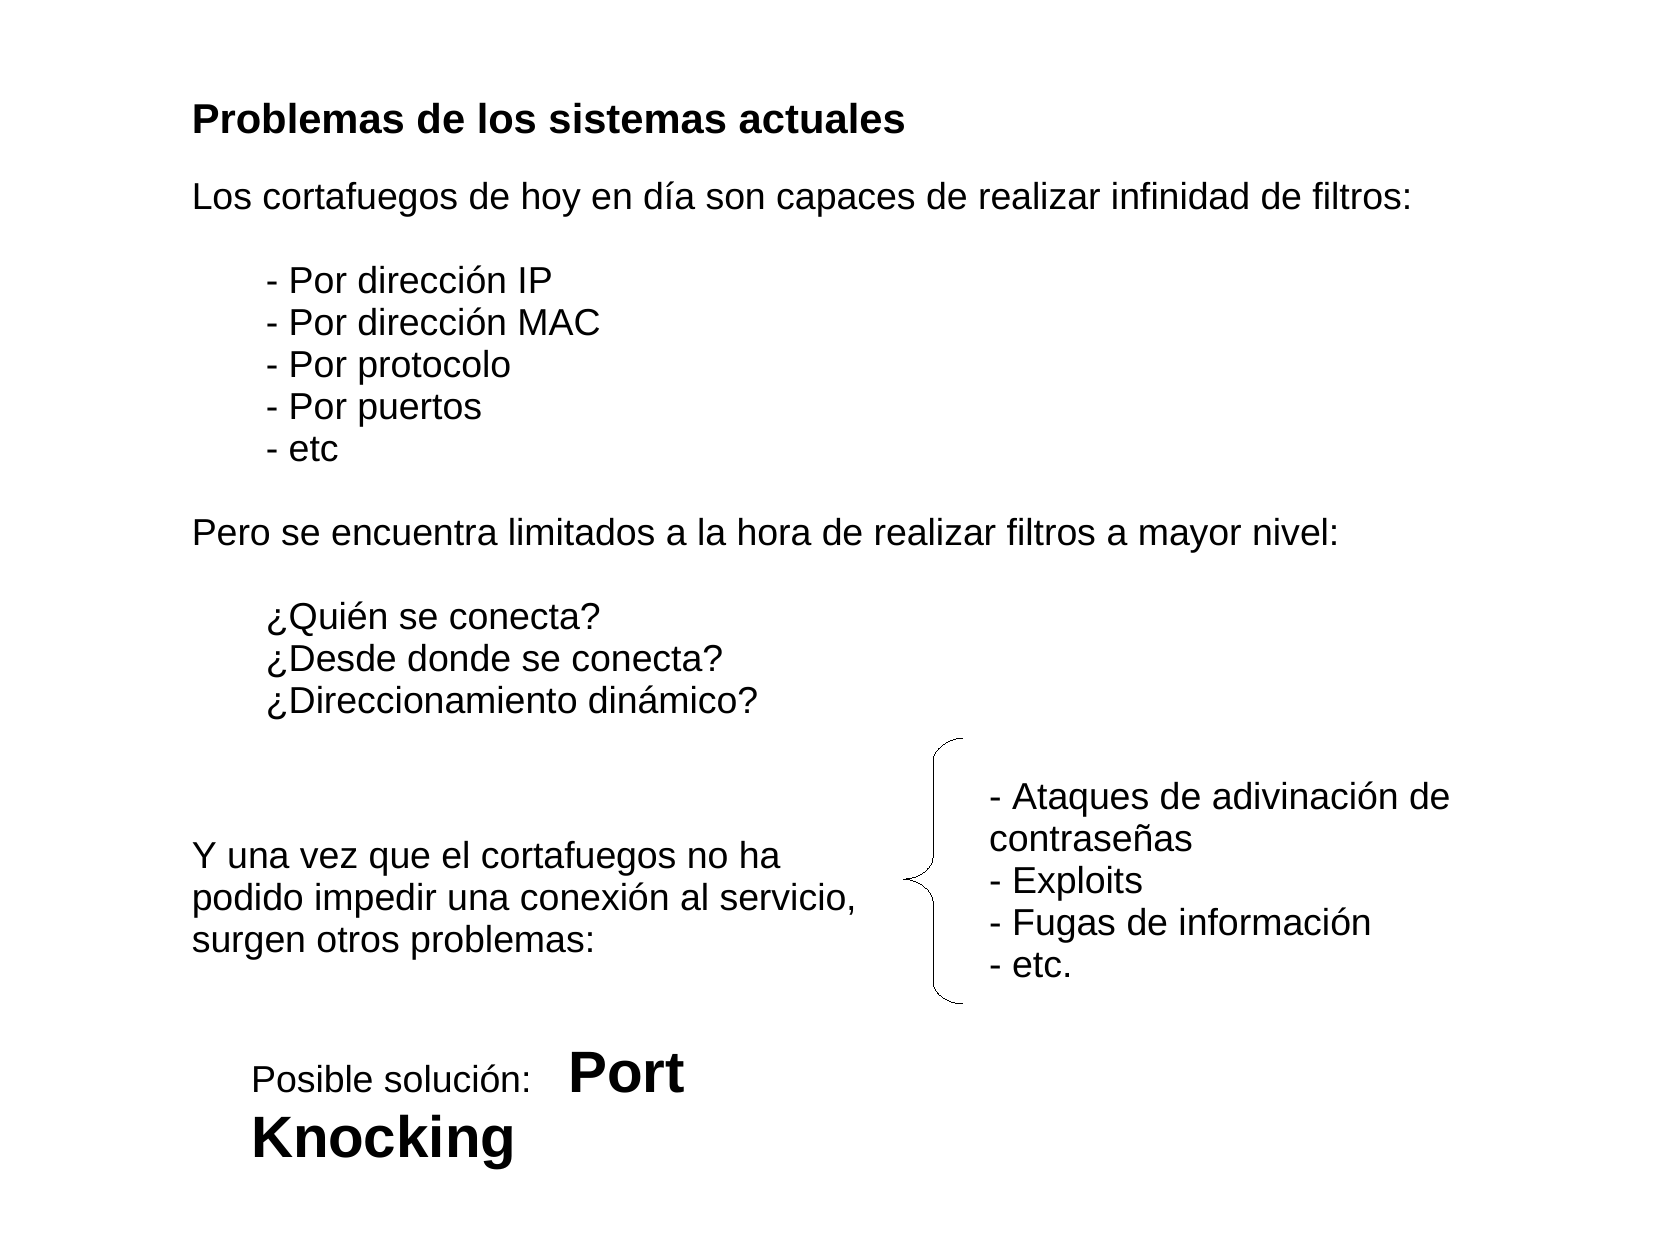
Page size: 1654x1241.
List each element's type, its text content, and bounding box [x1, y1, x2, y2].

text_box - Ataques de adivinación de contraseñas - Exploits - Fugas de información - etc. [974, 767, 1565, 970]
text_box Y una vez que el cortafuegos no ha podido impedir una conexión al servicio, surgen otros problemas: [177, 826, 916, 936]
text_box Los cortafuegos de hoy en día son capaces de realizar infinidad de filtros: - Por dirección IP - Por dirección MAC - Por protocolo - Por puertos - etc Pero se encuentra limitados a la hora de realizar filtros a mayor nivel: ¿Quién se conecta? ¿Desde donde se conecta? ¿Direccionamiento dinámico? [177, 168, 1536, 792]
text_box Posible solución: Port Knocking [236, 1032, 886, 1123]
text_box Problemas de los sistemas actuales [177, 88, 1063, 158]
